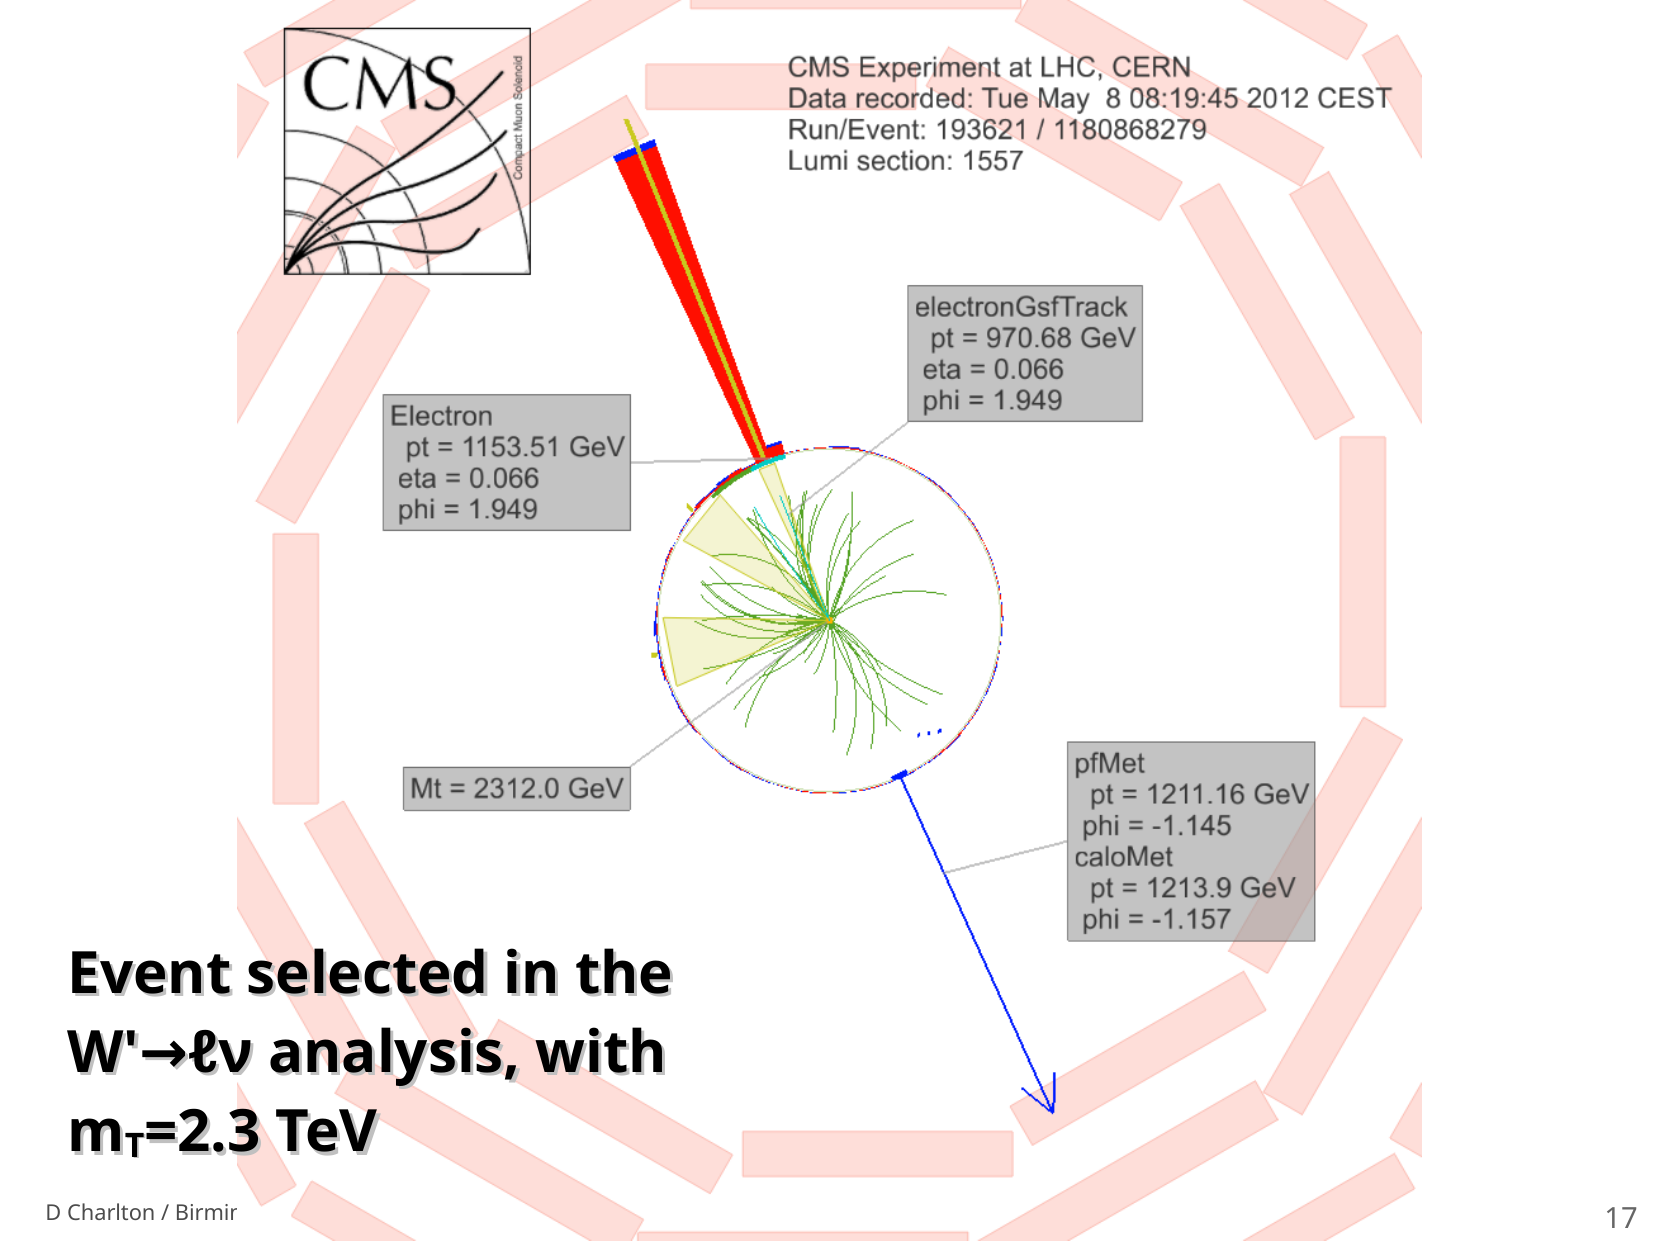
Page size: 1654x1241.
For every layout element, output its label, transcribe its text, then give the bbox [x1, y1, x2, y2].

text_box Event selected in the W'→ℓν analysis, with mT=2.3 TeV [52, 923, 720, 1161]
picture [237, 0, 1422, 1241]
